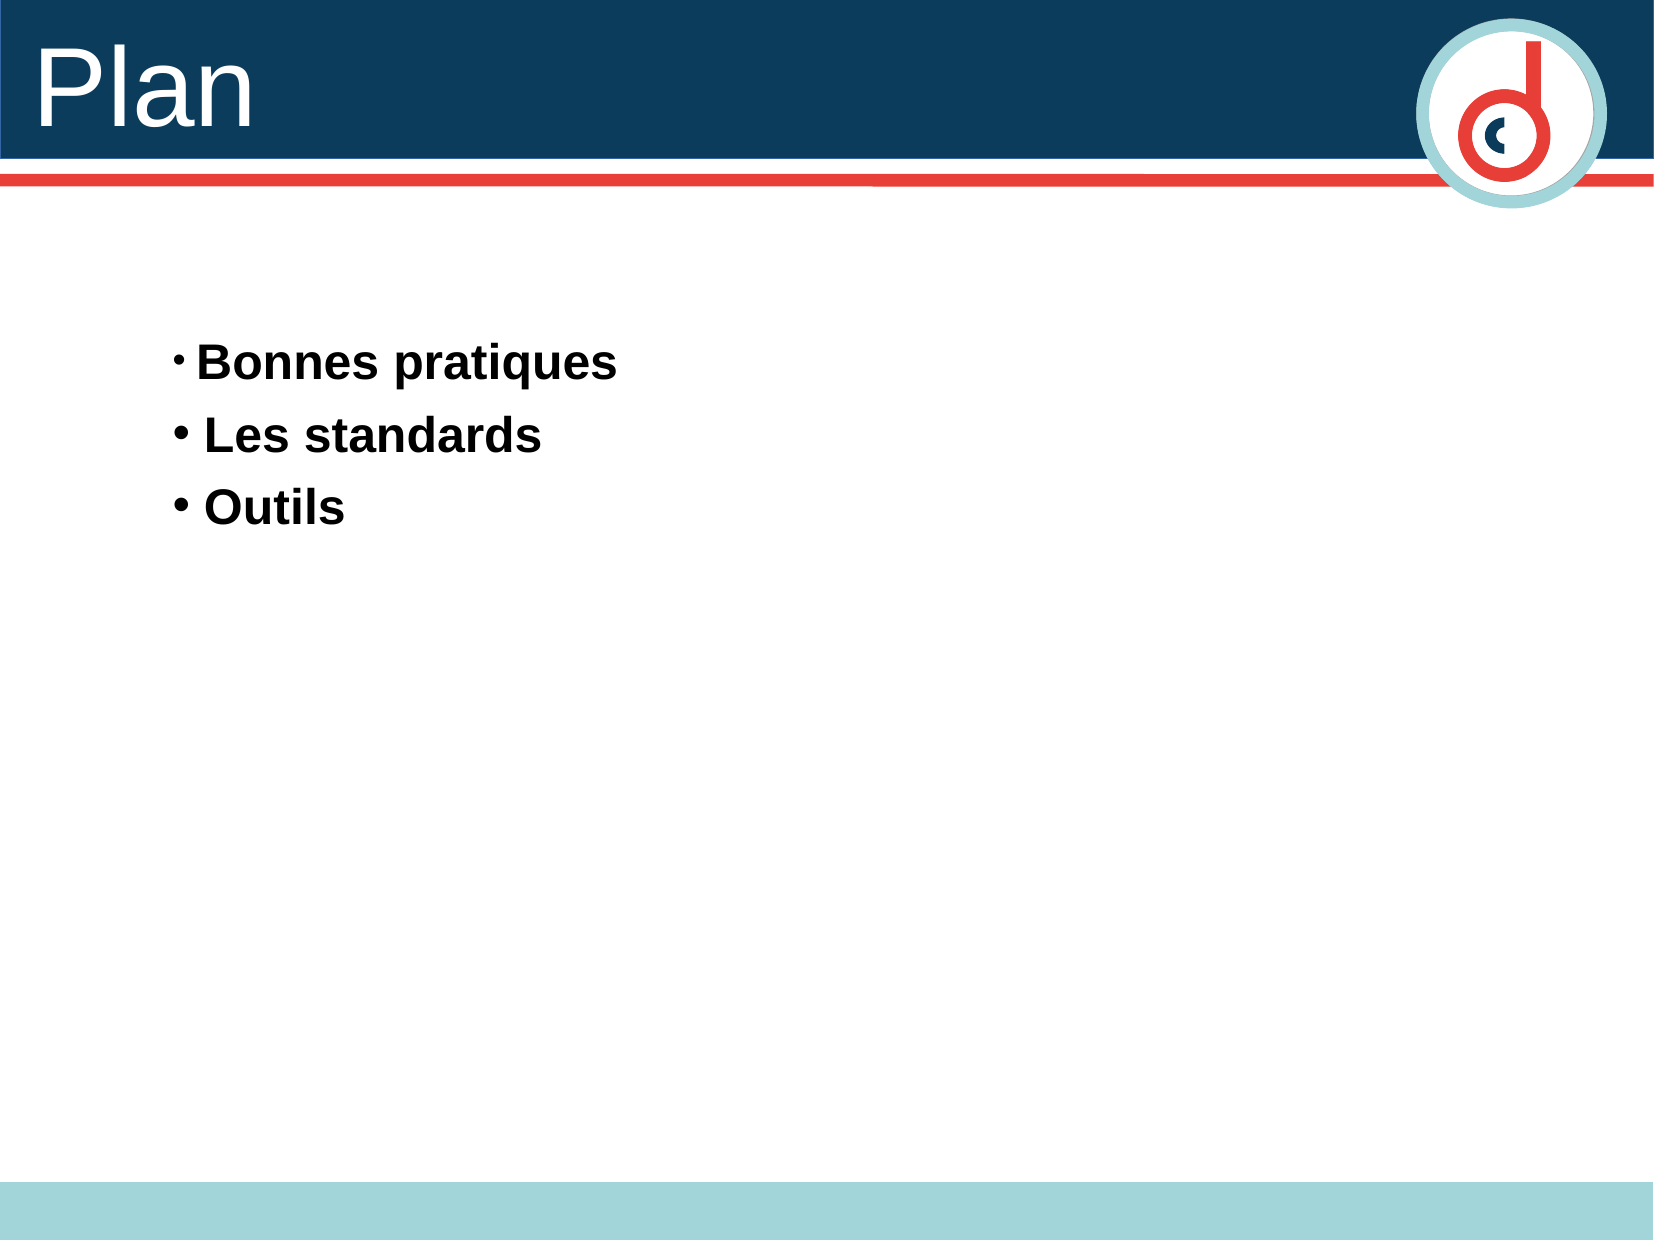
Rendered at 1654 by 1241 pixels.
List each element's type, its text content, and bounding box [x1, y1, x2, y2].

list Bonnes pratiques Les standards Outils [82, 290, 1571, 1010]
title Plan [17, 11, 1412, 159]
